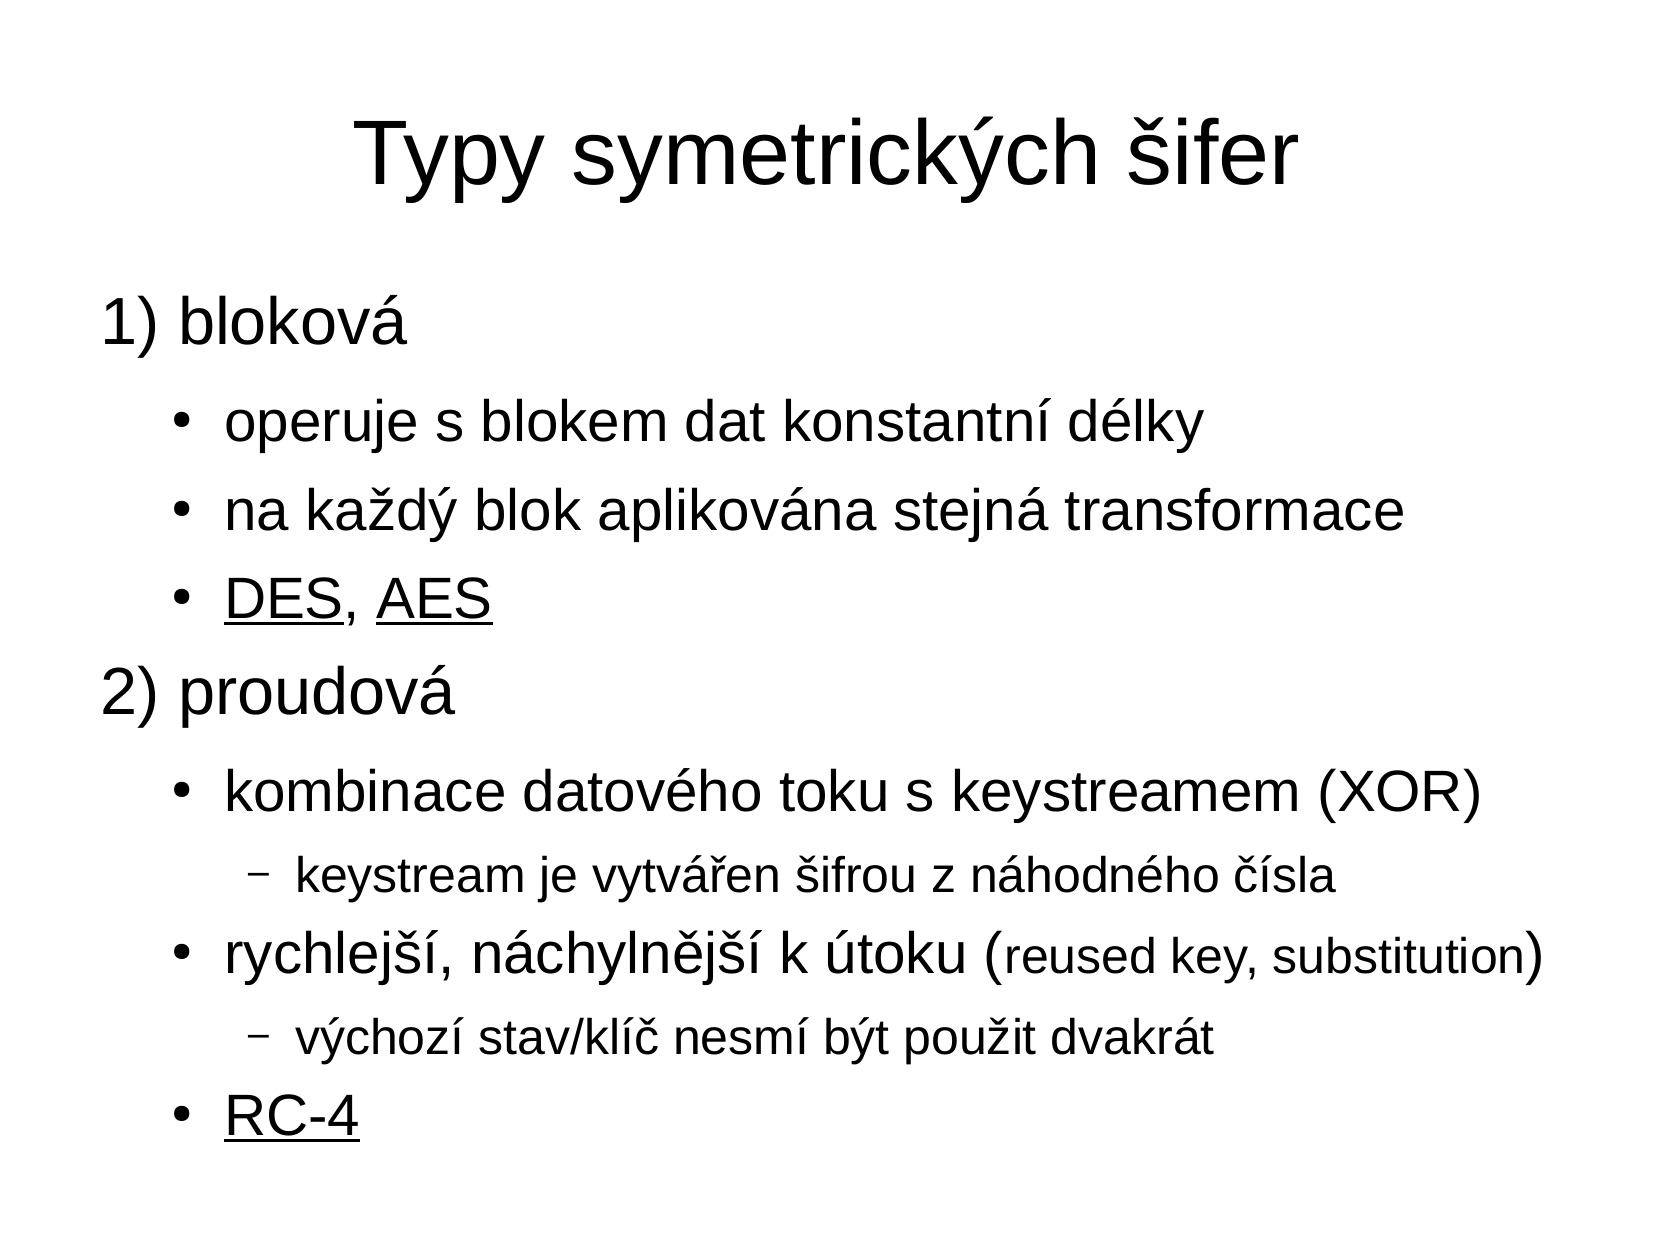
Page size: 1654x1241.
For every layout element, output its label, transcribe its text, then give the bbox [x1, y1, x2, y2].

title Typy symetrických šifer [82, 49, 1571, 257]
list bloková operuje s blokem dat konstantní délky na každý blok aplikována stejná transformace DES, AES proudová kombinace datového toku s keystreamem (XOR) keystream je vytvářen šifrou z náhodného čísla rychlejší, náchylnější k útoku (reused key, substitution) výchozí stav/klíč nesmí být použit dvakrát RC-4 [82, 284, 1571, 1149]
